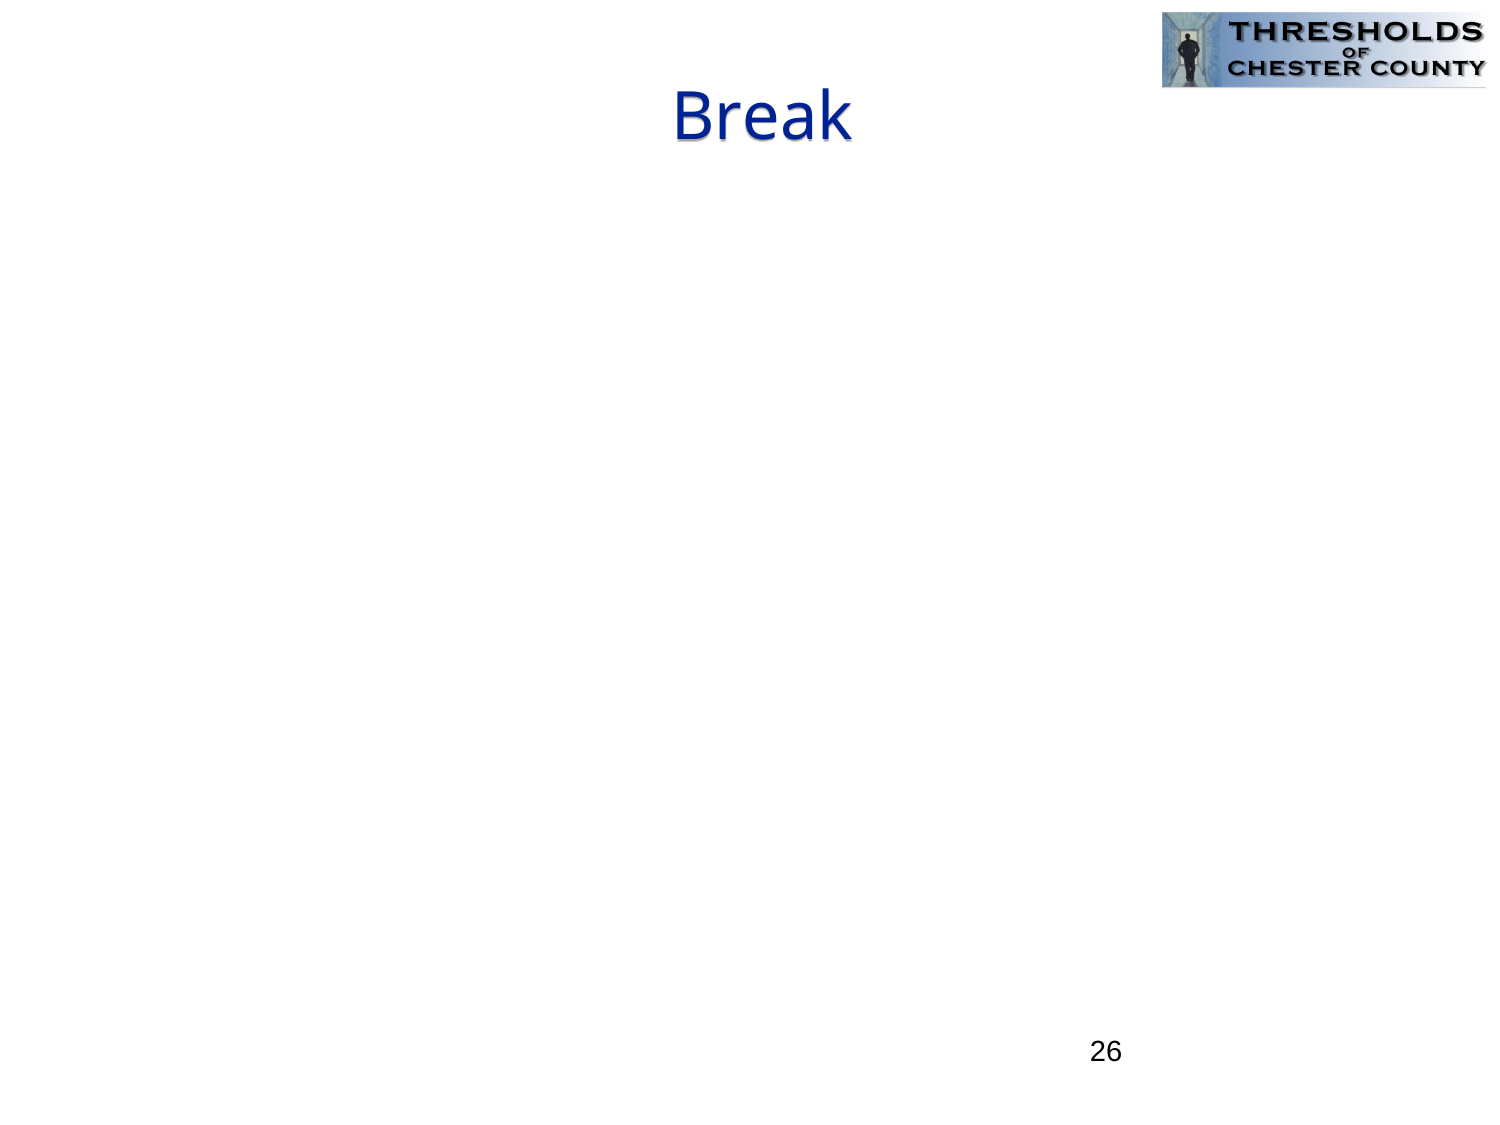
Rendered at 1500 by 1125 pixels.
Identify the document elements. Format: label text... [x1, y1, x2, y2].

title Break [212, 62, 1313, 163]
text_box 26 [1074, 1025, 1388, 1101]
